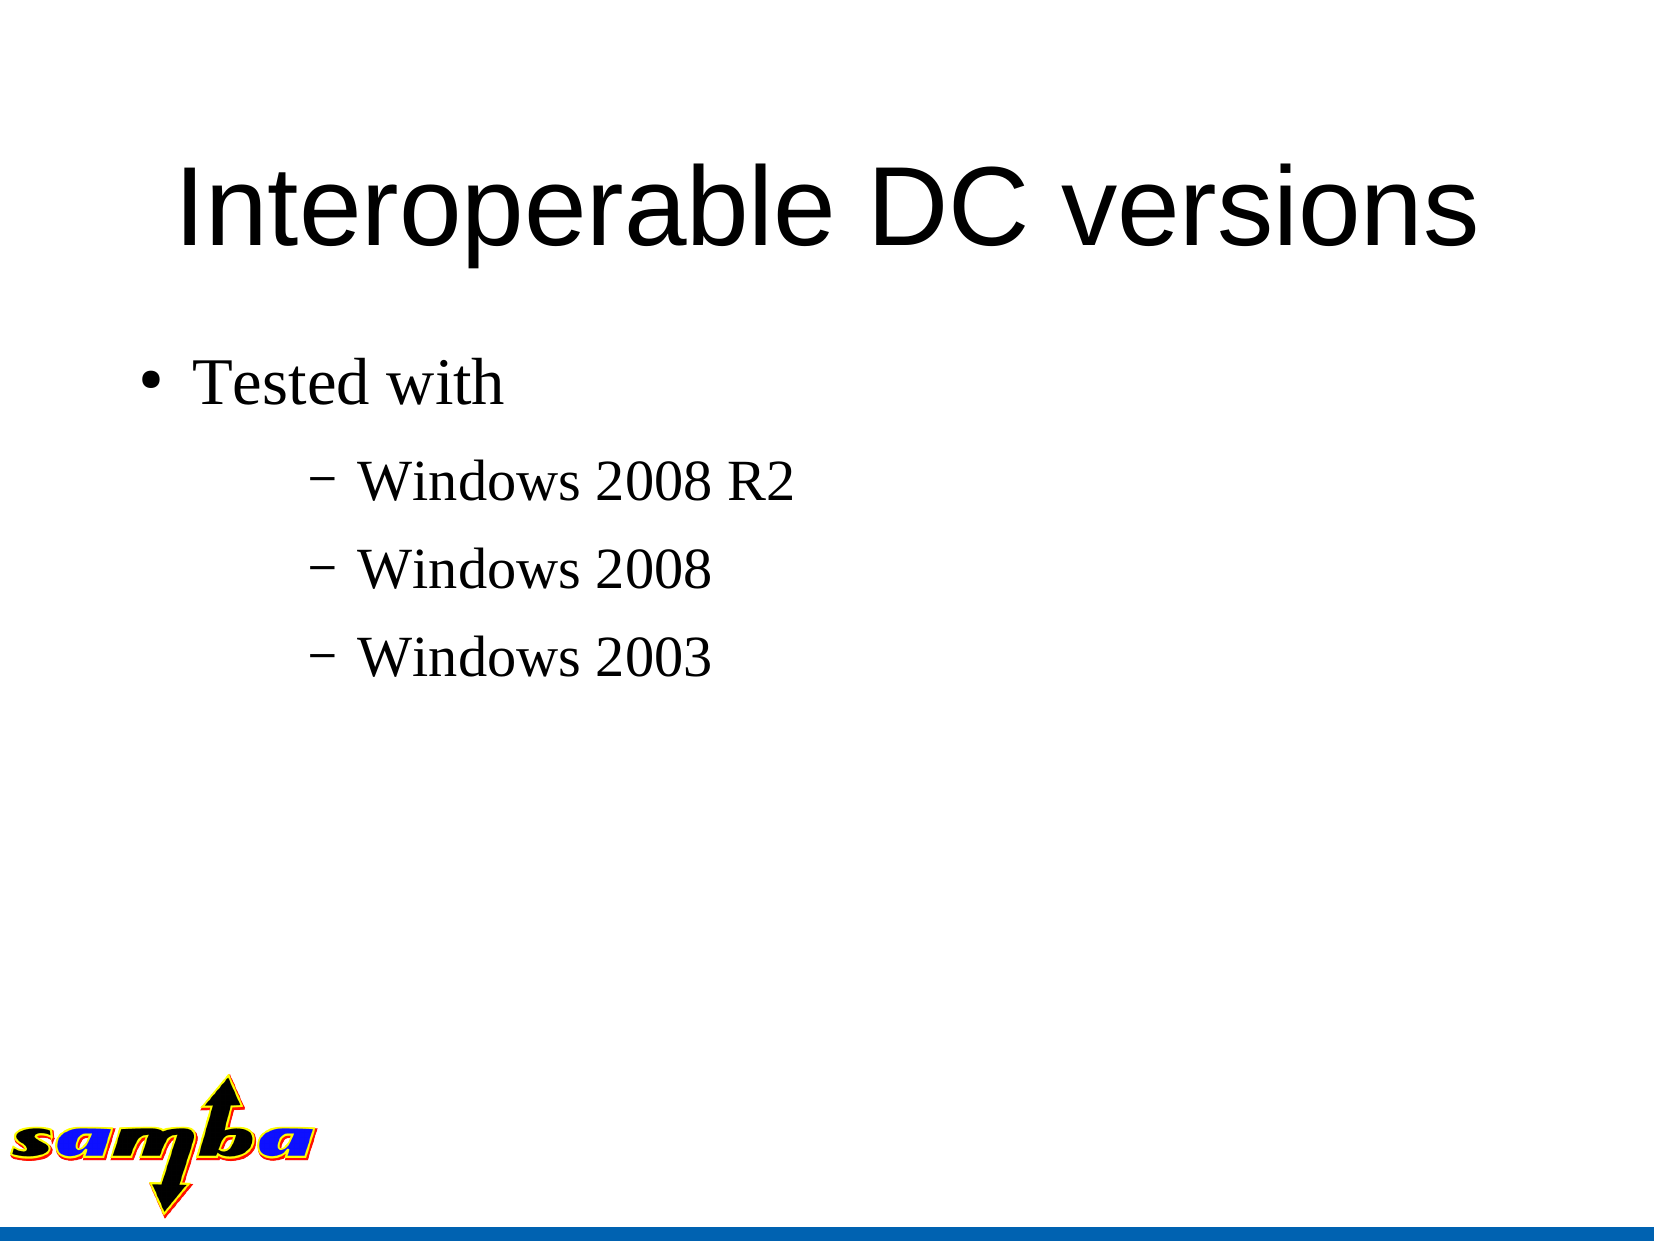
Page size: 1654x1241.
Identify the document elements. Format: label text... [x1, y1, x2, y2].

list Tested with Windows 2008 R2 Windows 2008 Windows 2003 [121, 344, 1534, 1112]
picture [9, 1074, 319, 1219]
title Interoperable DC versions [121, 110, 1534, 303]
